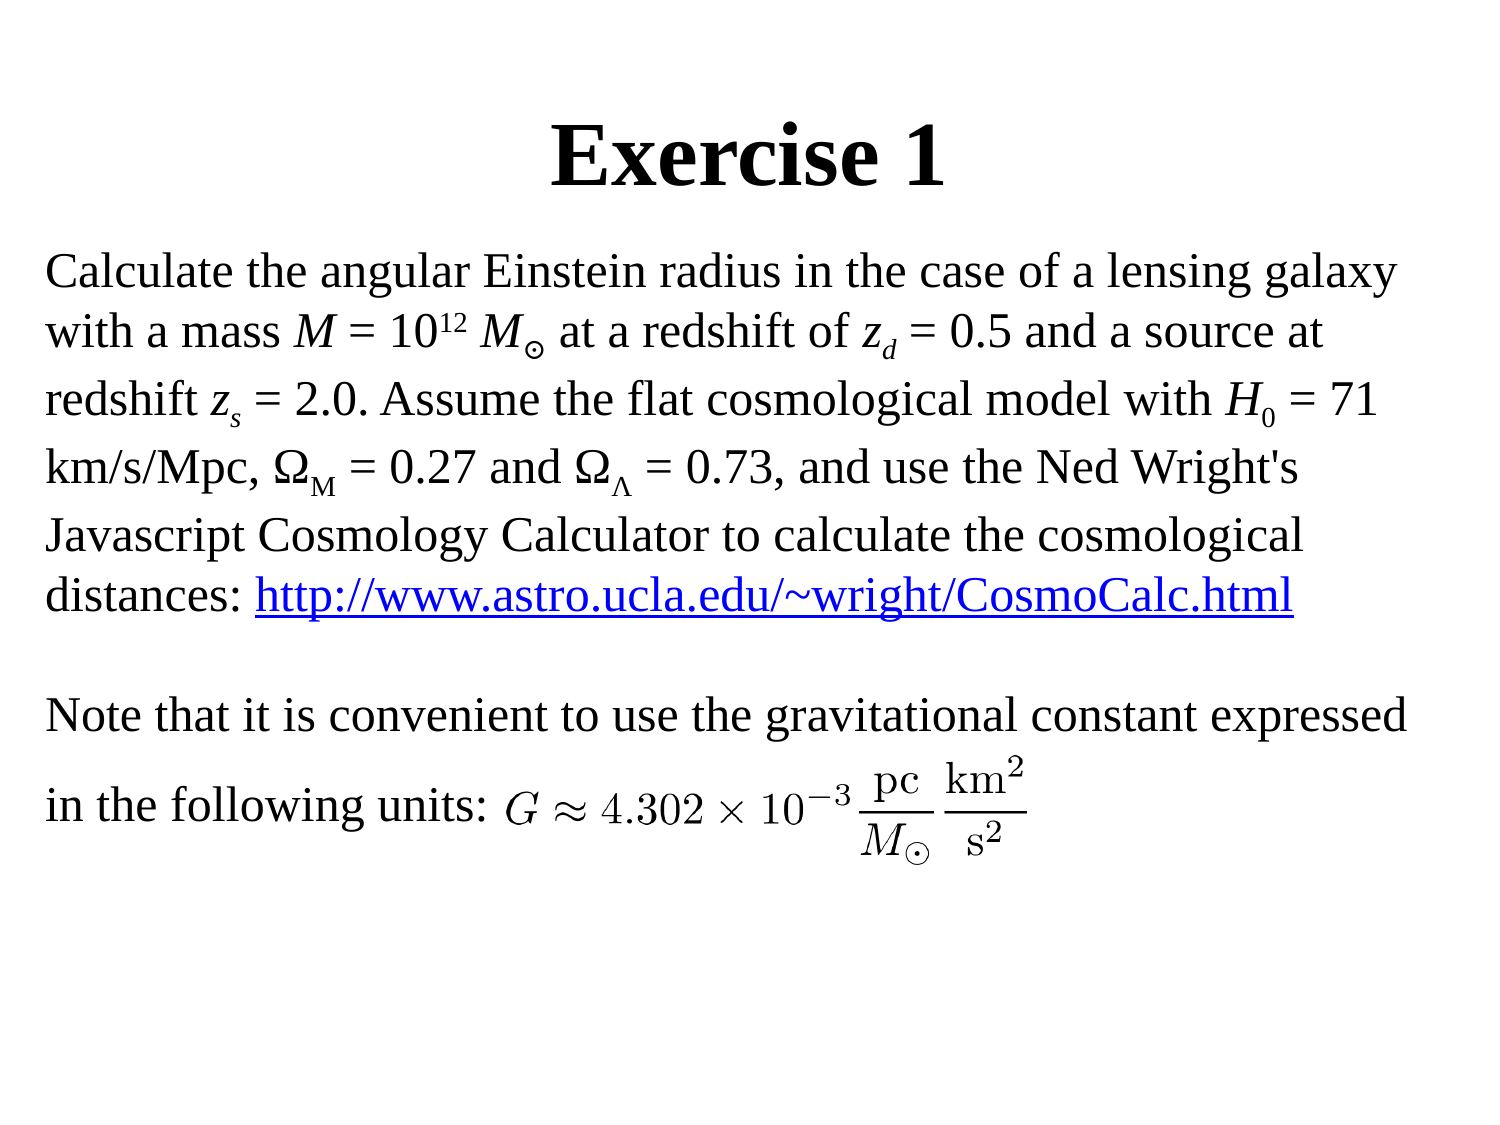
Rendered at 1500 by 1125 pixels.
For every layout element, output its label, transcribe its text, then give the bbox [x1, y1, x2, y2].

title Exercise 1 [75, 92, 1426, 205]
chart [704, 533, 823, 593]
list Calculate the angular Einstein radius in the case of a lensing galaxy with a mass M = 1012 M⊙ at a redshift of zd = 0.5 and a source at redshift zs = 2.0. Assume the flat cosmological model with H0 = 71 km/s/Mpc, ΩM = 0.27 and ΩΛ = 0.73, and use the Ned Wright's Javascript Cosmology Calculator to calculate the cosmological distances: http://www.astro.ucla.edu/~wright/CosmoCalc.html Note that it is convenient to use the gravitational constant expressed in the following units: [30, 229, 1471, 900]
picture [506, 755, 1027, 865]
